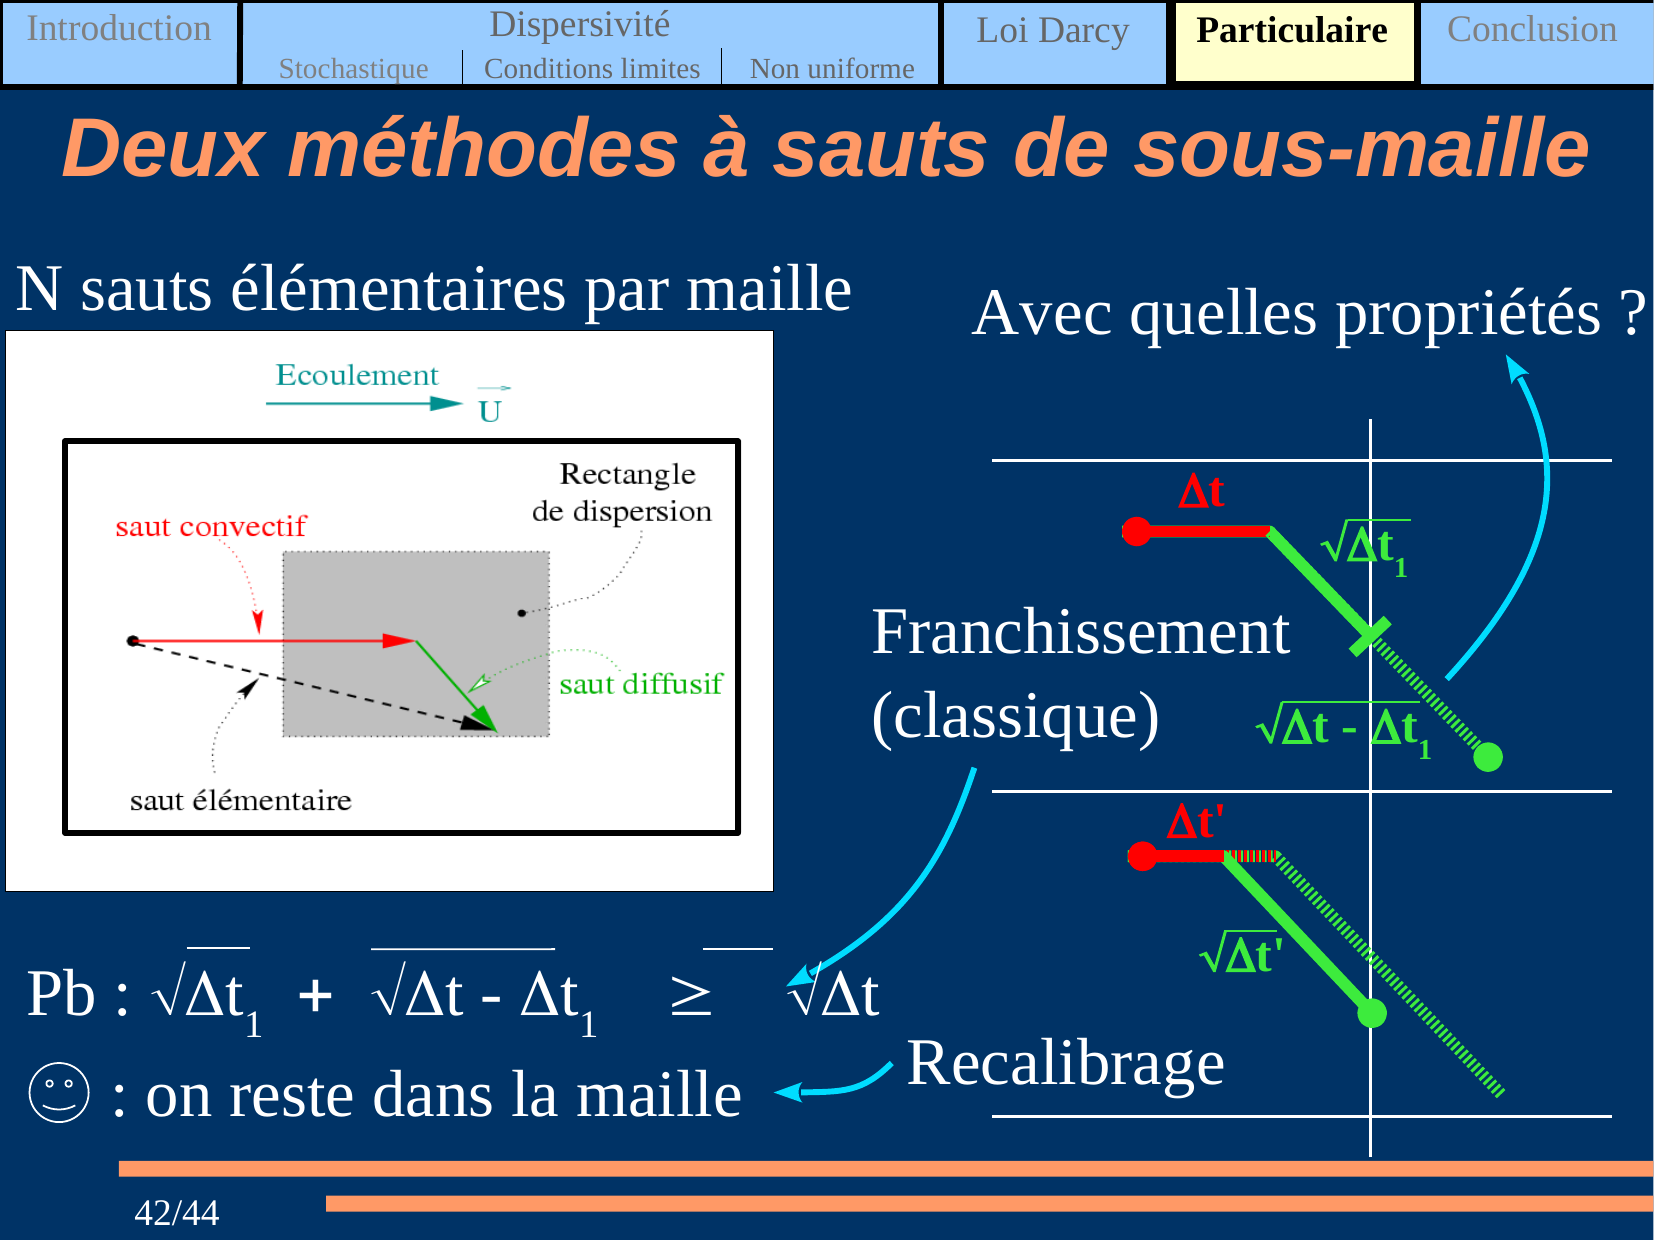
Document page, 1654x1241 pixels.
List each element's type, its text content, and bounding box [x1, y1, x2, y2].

text_box Introduction [0, 0, 237, 59]
text_box Pb : Dt1 + Dt - Dt1  Dt : on reste dans la maille [11, 936, 1041, 1139]
text_box Avec quelles propriétés ? [956, 257, 1654, 357]
picture [68, 444, 735, 830]
text_box Loi Darcy [944, 1, 1169, 66]
text_box Recalibrage [1041, 1007, 1320, 1107]
text_box Stochastique [263, 45, 444, 93]
text_box Dt - Dt1 [1240, 690, 1449, 779]
text_box [5, 330, 774, 892]
text_box N sauts élémentaires par maille [0, 233, 948, 333]
text_box Dt1 [1305, 508, 1425, 597]
text_box [0, 59, 236, 88]
text_box Maille [53, 431, 186, 489]
text_box Dispersivité [474, 0, 686, 45]
text_box Franchissement (classique) [856, 575, 1385, 760]
text_box [243, 0, 474, 88]
text_box Non uniforme [735, 45, 930, 93]
text_box Conditions limites [469, 45, 716, 93]
text_box Dt [1163, 454, 1241, 531]
text_box Dt' [1183, 919, 1303, 996]
text_box Recalibrage [1041, 1039, 1047, 1082]
picture [64, 361, 745, 833]
text_box Deux méthodes à sauts de sous-maille [0, 89, 1654, 203]
text_box Particulaire [1173, 1, 1412, 60]
text_box Conclusion [1411, 0, 1654, 59]
text_box [686, 0, 1654, 88]
text_box Dt' [1151, 785, 1243, 862]
